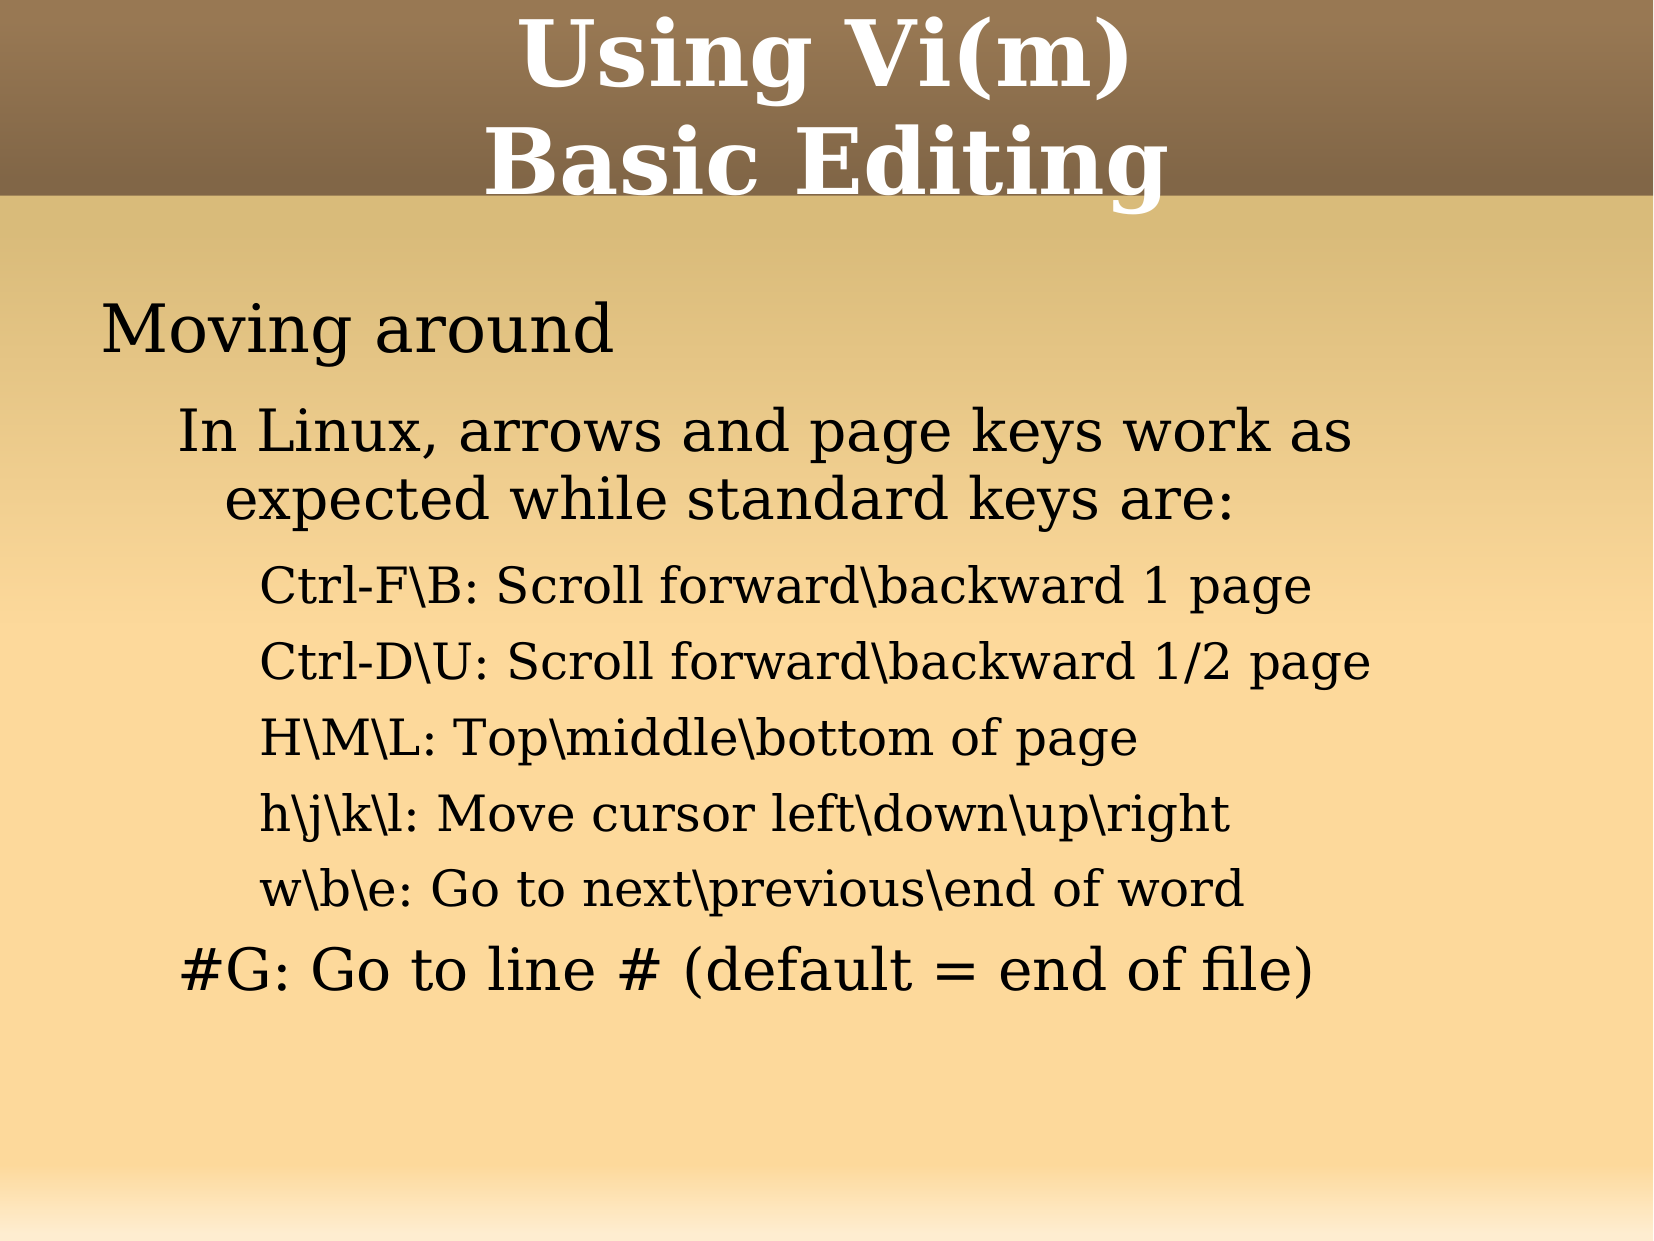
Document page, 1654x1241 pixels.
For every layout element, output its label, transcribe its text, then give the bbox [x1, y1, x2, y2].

picture [0, 0, 1654, 1241]
title Using Vi(m) Basic Editing [82, 0, 1571, 217]
list Moving around In Linux, arrows and page keys work as expected while standard keys are: Ctrl-F\B: Scroll forward\backward 1 page Ctrl-D\U: Scroll forward\backward 1/2 page H\M\L: Top\middle\bottom of page h\j\k\l: Move cursor left\down\up\right w\b\e: Go to next\previous\end of word #G: Go to line # (default = end of file) [82, 290, 1571, 1109]
